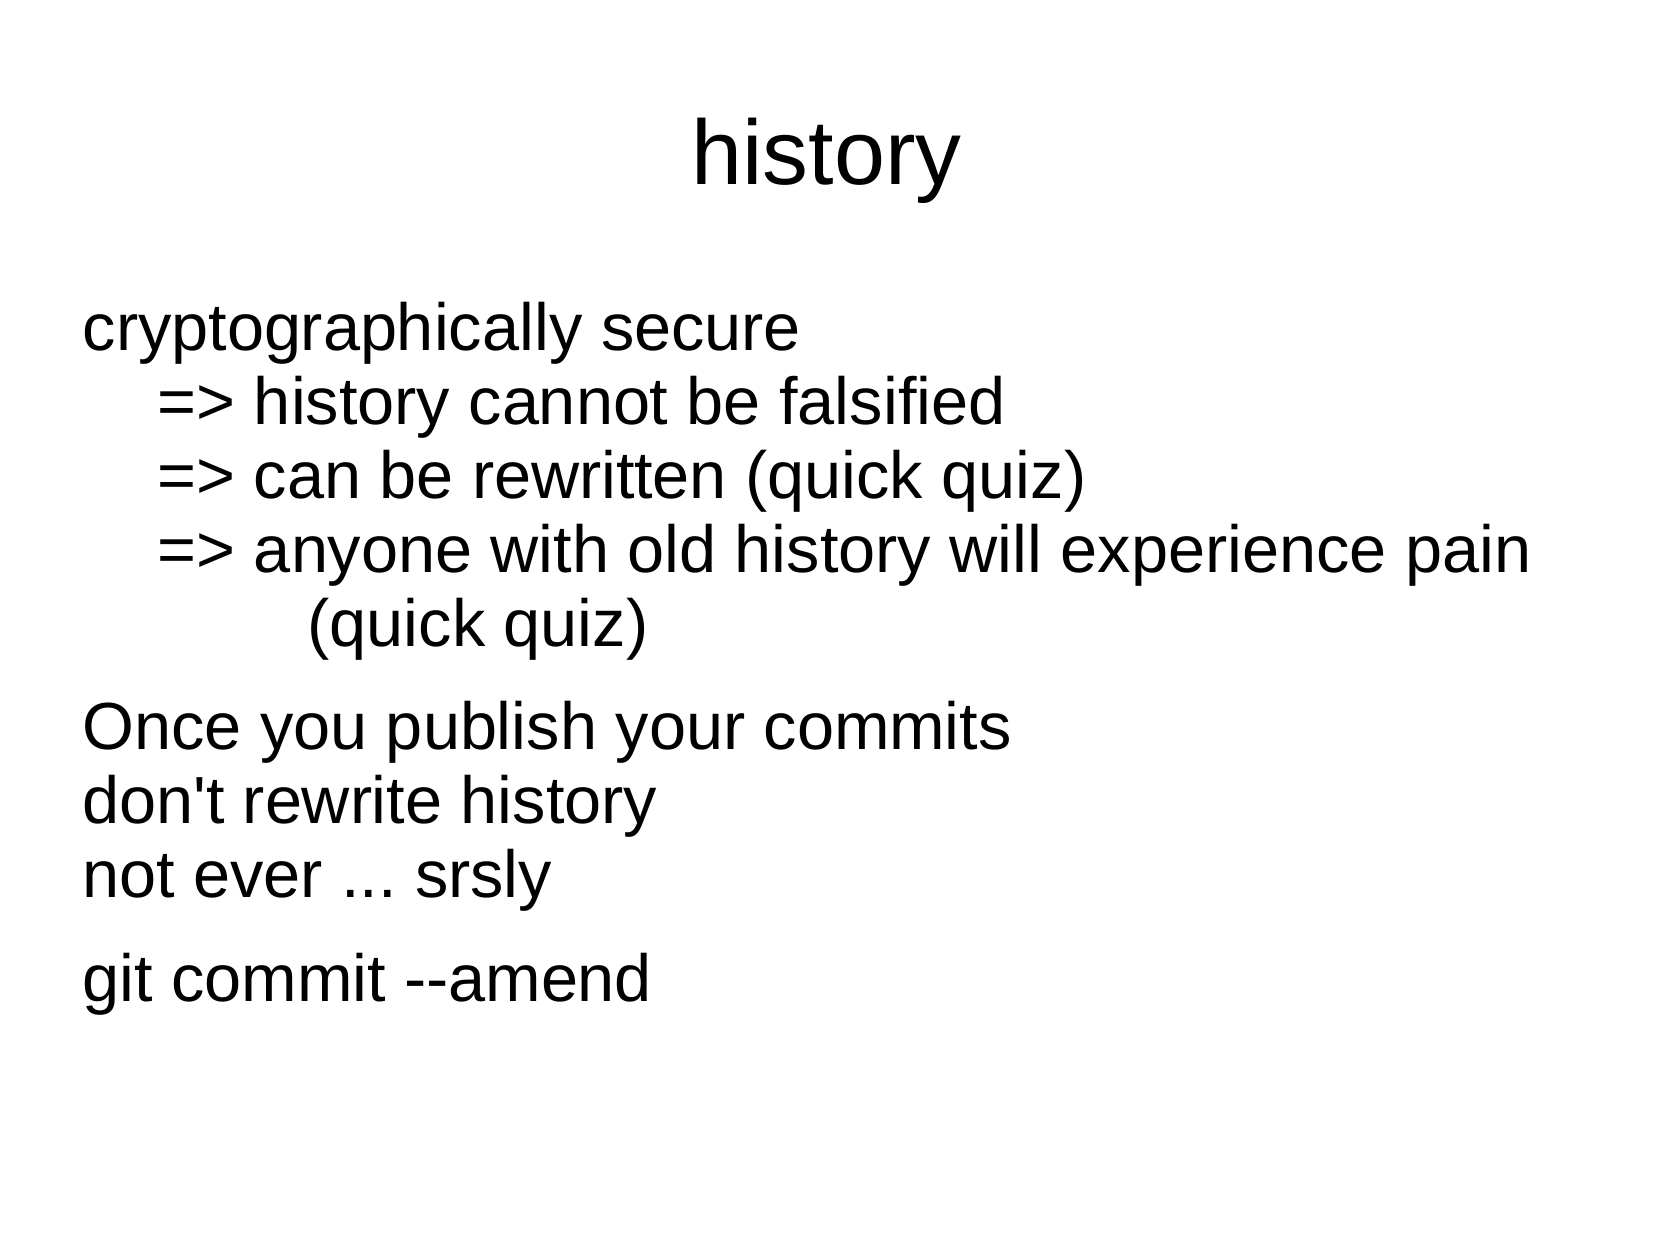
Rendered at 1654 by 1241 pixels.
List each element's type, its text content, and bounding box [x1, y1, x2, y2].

list cryptographically secure => history cannot be falsified => can be rewritten (quick quiz) => anyone with old history will experience pain (quick quiz) Once you publish your commits don't rewrite history not ever ... srsly git commit --amend [82, 290, 1571, 1141]
title history [82, 49, 1571, 257]
